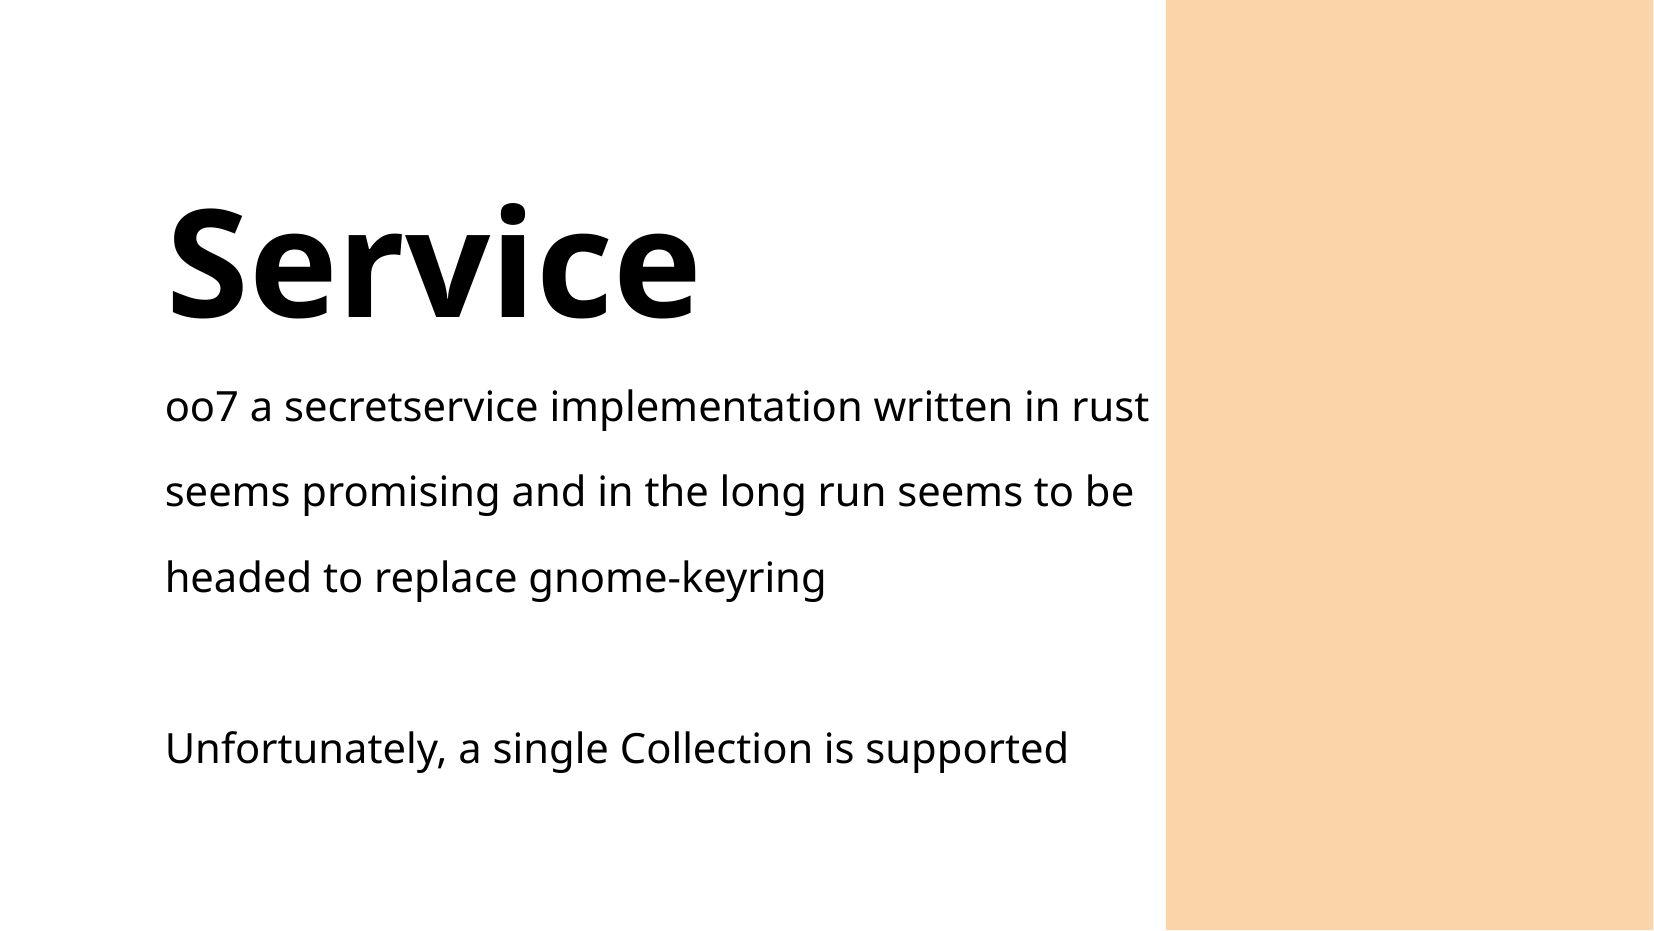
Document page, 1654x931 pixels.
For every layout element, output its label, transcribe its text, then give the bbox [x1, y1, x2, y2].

text_box oo7 a secretservice implementation written in rust seems promising and in the long run seems to be headed to replace gnome-keyring Unfortunately, a single Collection is supported [150, 340, 1201, 931]
text_box Service [151, 150, 718, 370]
text_box [1165, 0, 1654, 931]
